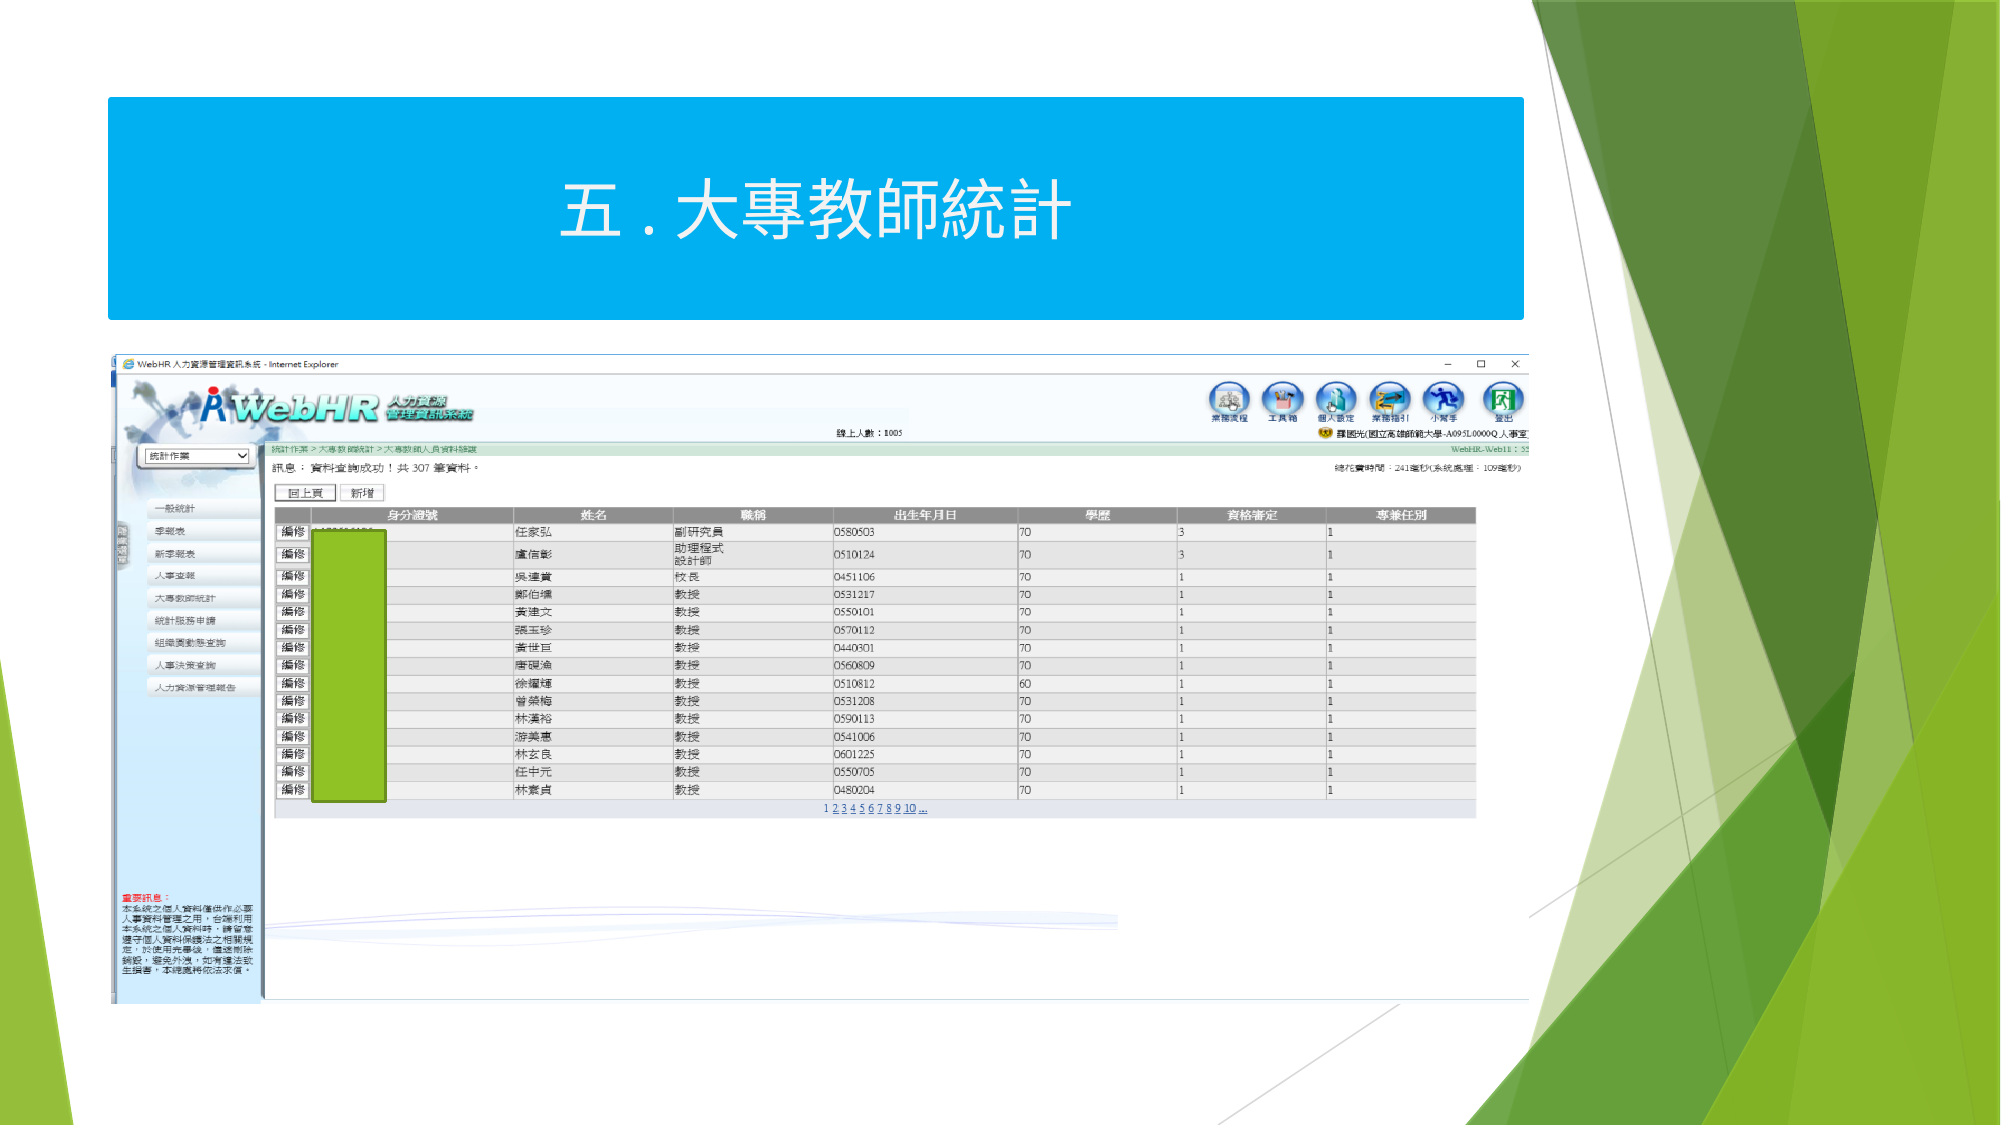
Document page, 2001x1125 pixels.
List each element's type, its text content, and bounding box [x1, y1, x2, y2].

picture [111, 354, 1529, 1004]
text_box [312, 530, 386, 802]
title 五.大專教師統計 [111, 99, 1522, 317]
